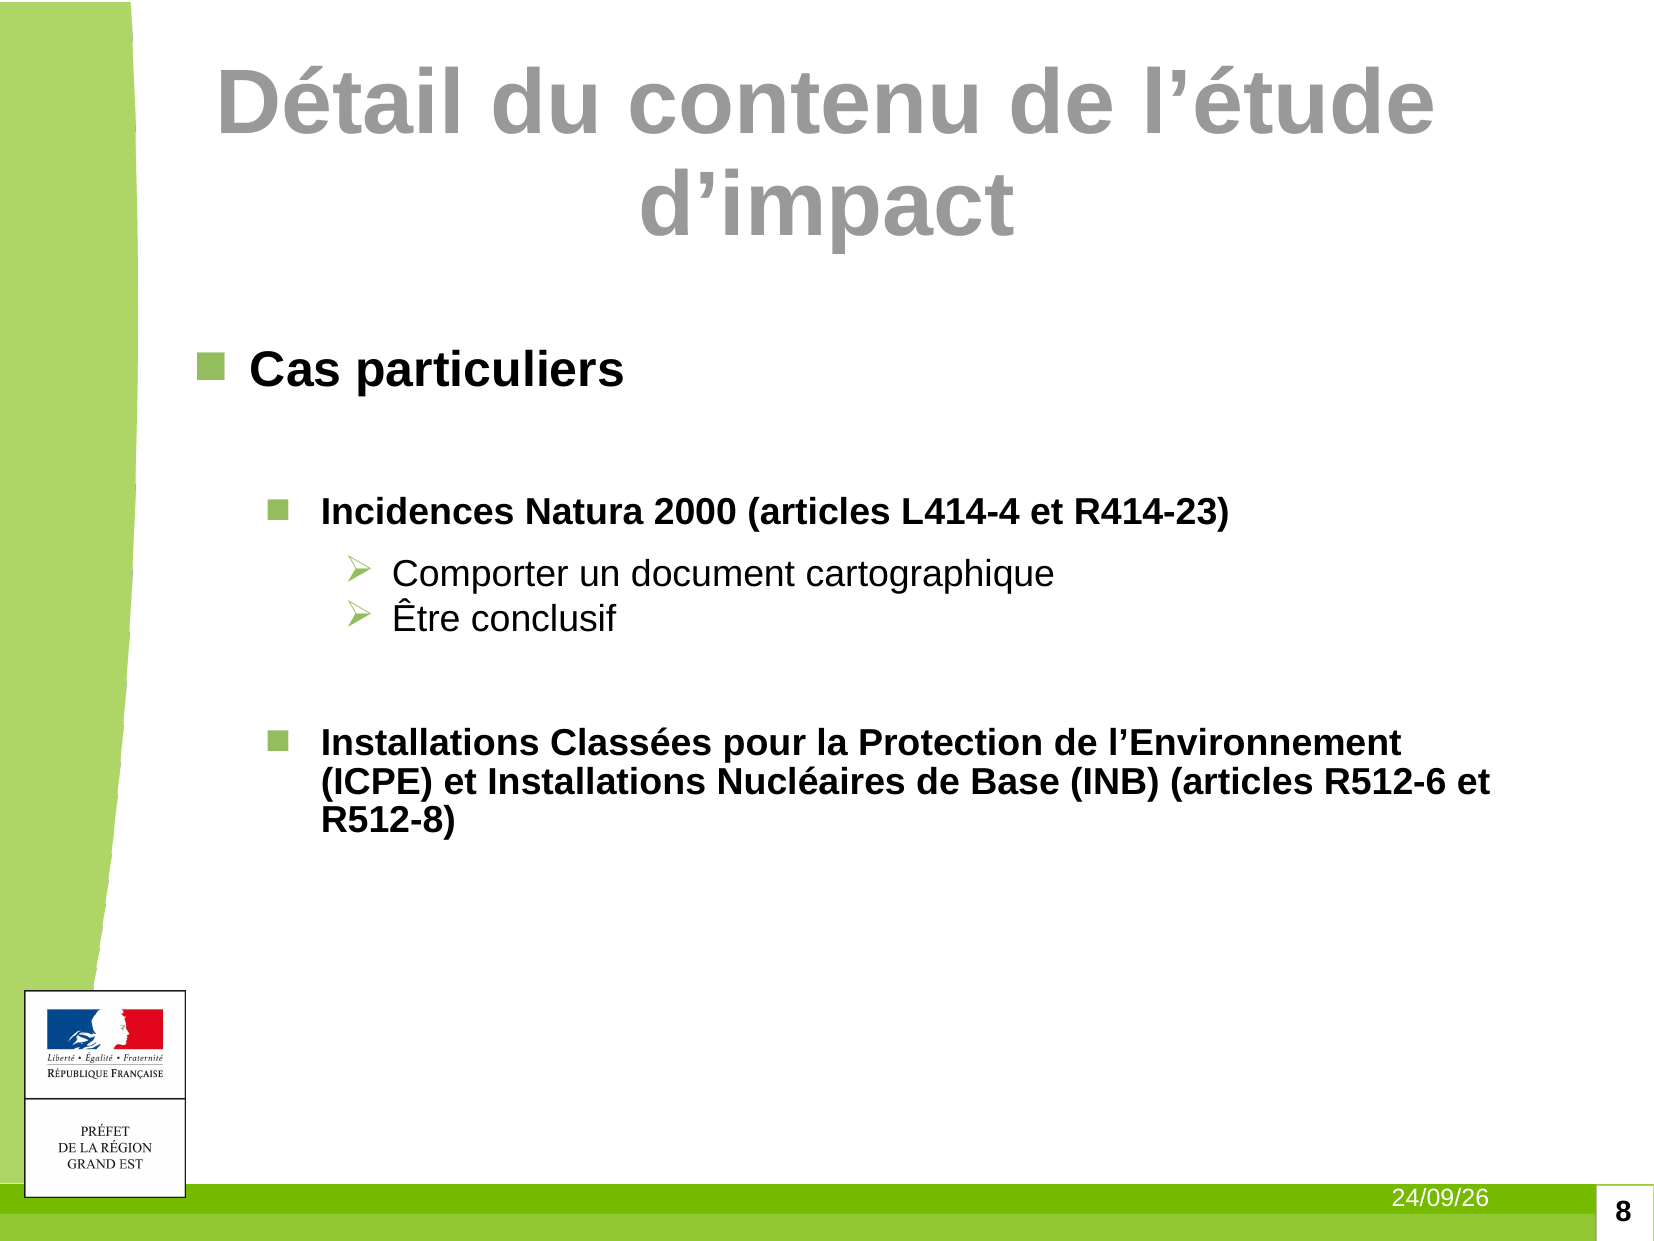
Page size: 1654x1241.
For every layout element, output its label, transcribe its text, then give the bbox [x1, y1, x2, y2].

list Cas particuliers Incidences Natura 2000 (articles L414-4 et R414-23) Comporter un document cartographique Être conclusif Installations Classées pour la Protection de l’Environnement (ICPE) et Installations Nucléaires de Base (INB) (articles R512-6 et R512-8) [179, 290, 1509, 1010]
title Détail du contenu de l’étude d’impact [82, 49, 1571, 257]
picture [0, 2, 1654, 1241]
